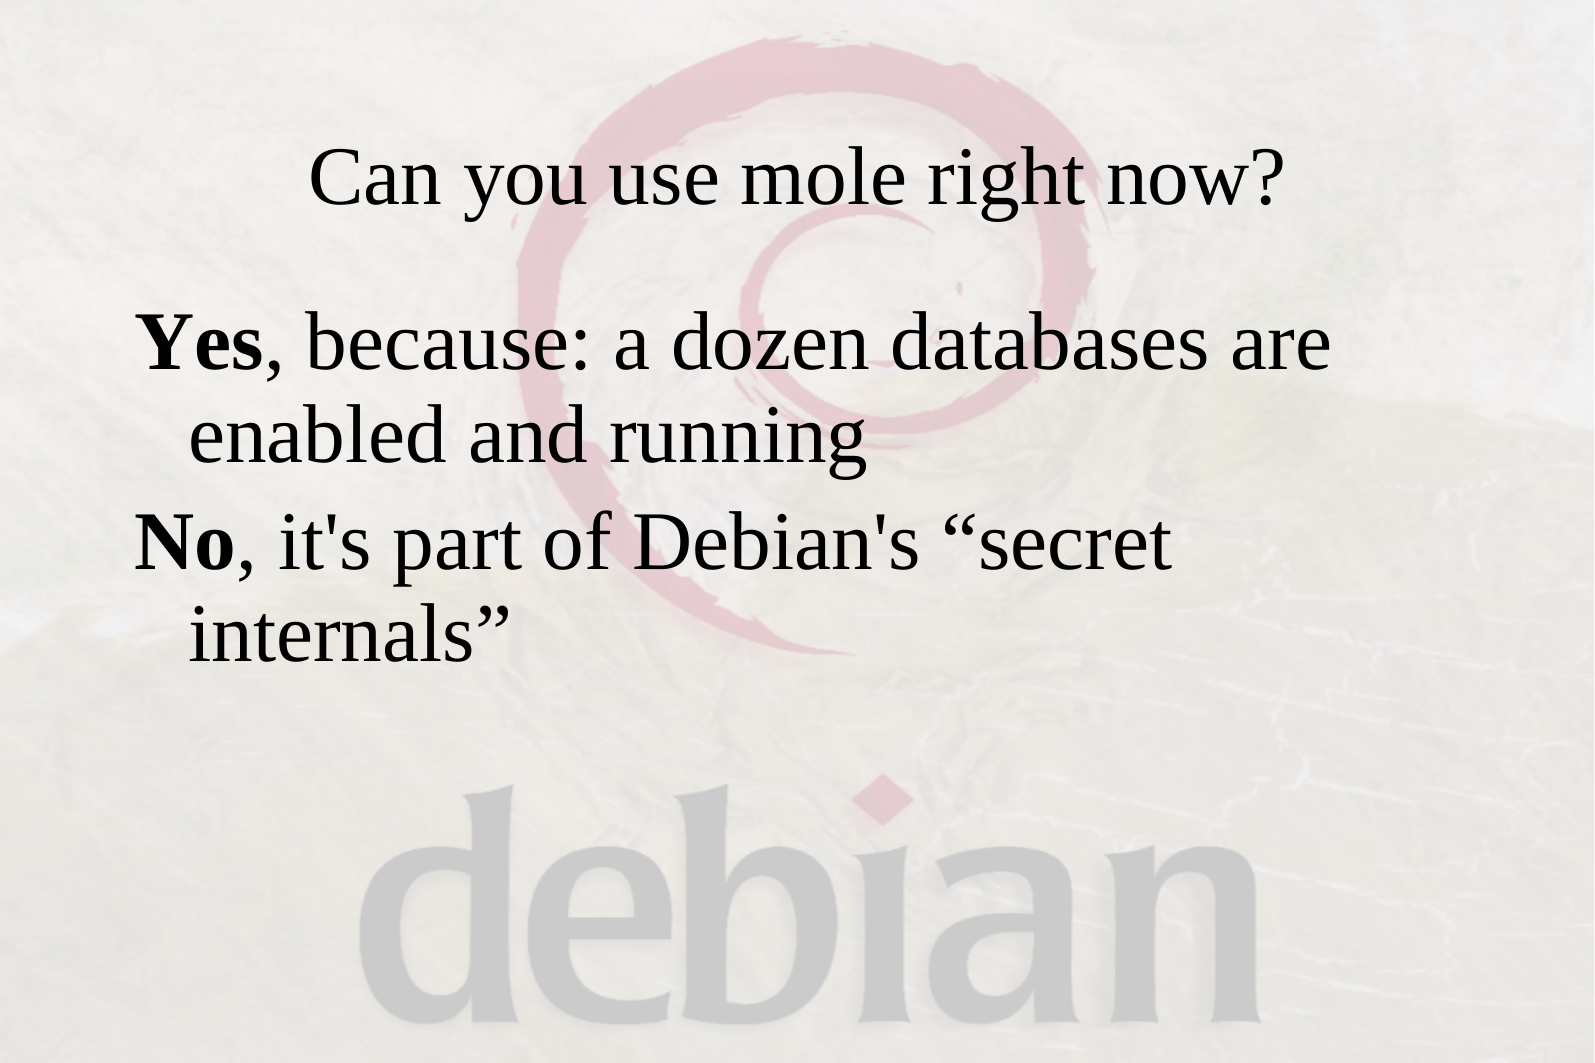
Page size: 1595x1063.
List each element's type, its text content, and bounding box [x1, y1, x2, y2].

title Can you use mole right now? [117, 88, 1479, 266]
list Yes, because: a dozen databases are enabled and running No, it's part of Debian's “secret internals” [117, 295, 1479, 966]
picture [0, 0, 1595, 1063]
